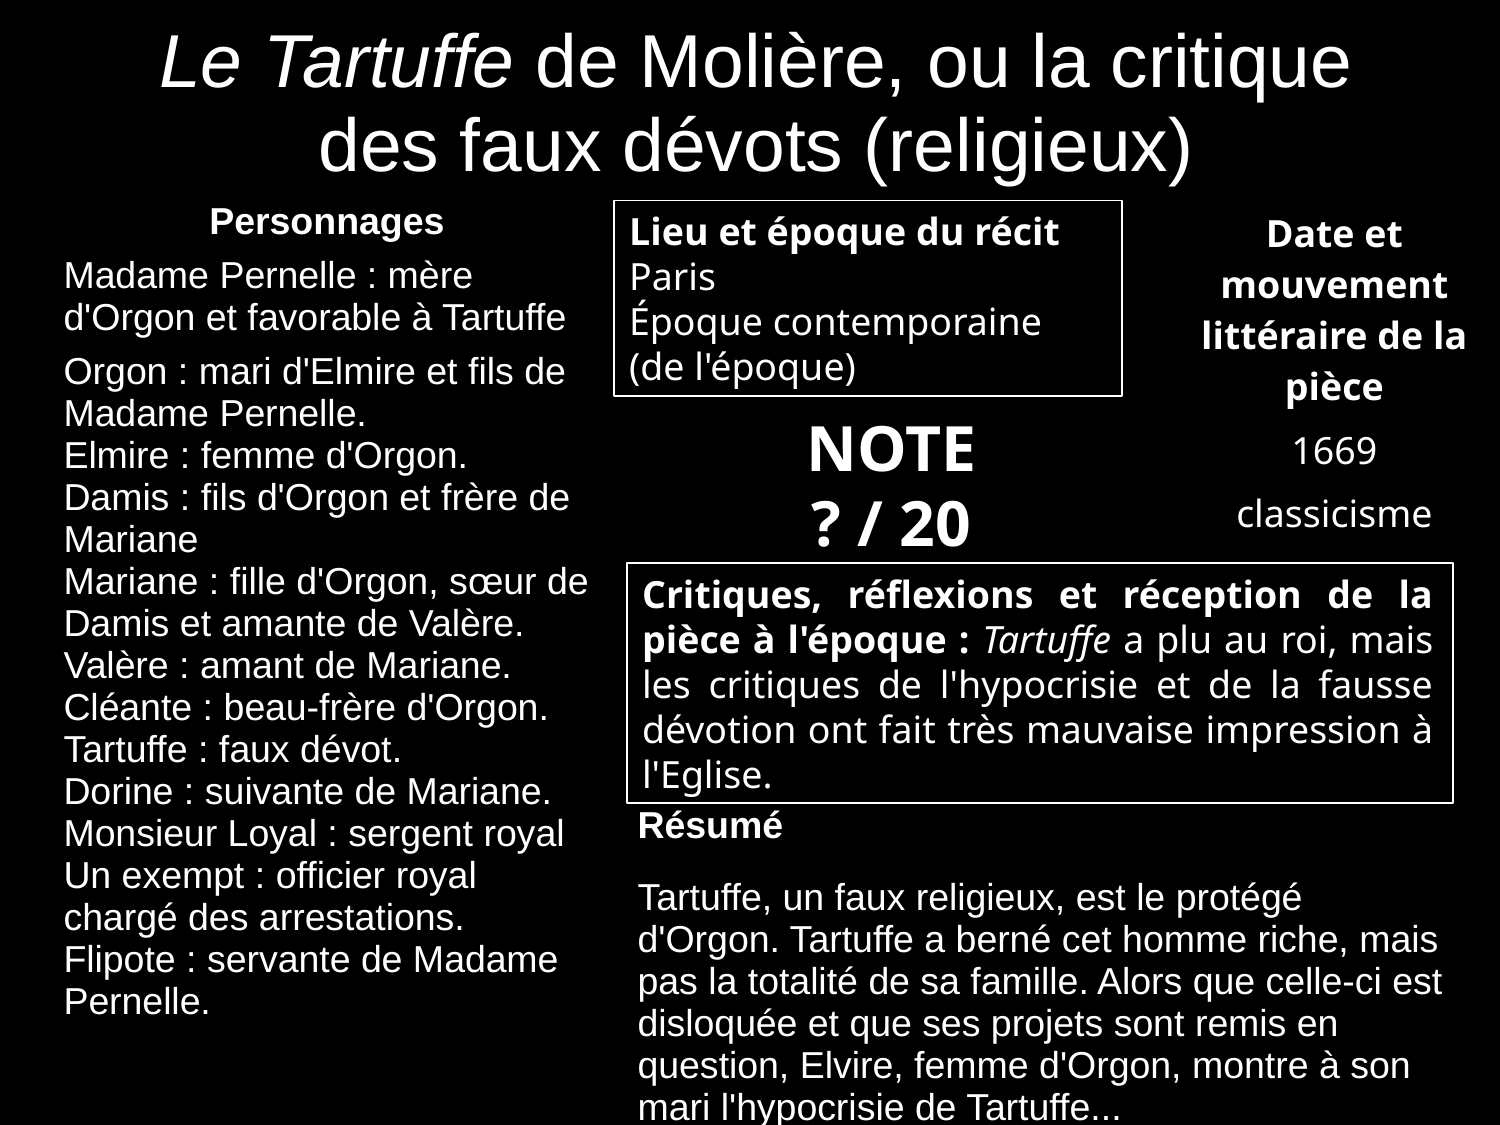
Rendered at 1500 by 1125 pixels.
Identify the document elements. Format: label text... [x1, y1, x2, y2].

list Personnages Madame Pernelle : mère d'Orgon et favorable à Tartuffe Orgon : mari d'Elmire et fils de Madame Pernelle. Elmire : femme d'Orgon. Damis : fils d'Orgon et frère de Mariane Mariane : fille d'Orgon, sœur de Damis et amante de Valère. Valère : amant de Mariane. Cléante : beau-frère d'Orgon. Tartuffe : faux dévot. Dorine : suivante de Mariane. Monsieur Loyal : sergent royal Un exempt : officier royal chargé des arrestations. Flipote : servante de Madame Pernelle. [0, 200, 591, 1025]
list Résumé Tartuffe, un faux religieux, est le protégé d'Orgon. Tartuffe a berné cet homme riche, mais pas la totalité de sa famille. Alors que celle-ci est disloquée et que ses projets sont remis en question, Elvire, femme d'Orgon, montre à son mari l'hypocrisie de Tartuffe... [566, 804, 1453, 1125]
text_box Date et mouvement littéraire de la pièce 1669 classicisme [1181, 200, 1488, 556]
title Le Tartuffe de Molière, ou la critique des faux dévots (religieux) [118, 0, 1394, 225]
text_box Lieu et époque du récit Paris Époque contemporaine (de l'époque) [614, 201, 1122, 396]
text_box NOTE ? / 20 [638, 402, 1146, 563]
text_box Critiques, réflexions et réception de la pièce à l'époque : Tartuffe a plu au roi, mais les critiques de l'hypocrisie et de la fausse dévotion ont fait très mauvaise impression à l'Eglise. [627, 563, 1453, 803]
